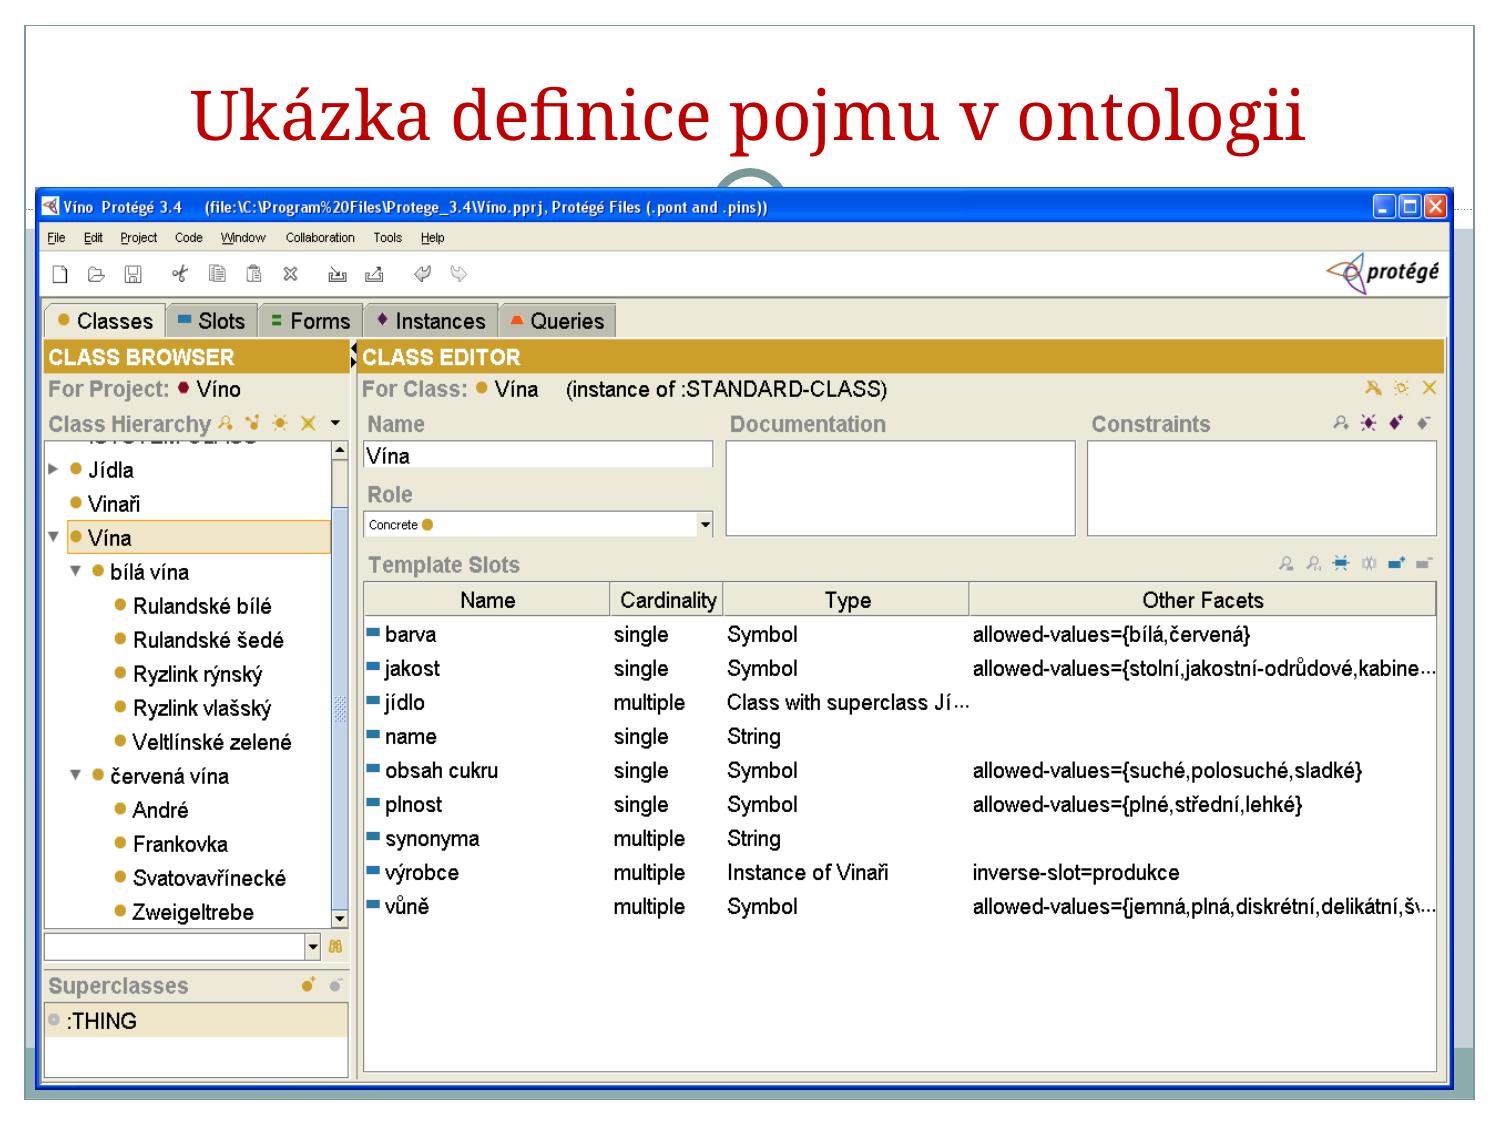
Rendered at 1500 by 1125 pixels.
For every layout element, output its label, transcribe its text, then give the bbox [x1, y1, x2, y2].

title Ukázka definice pojmu v ontologii [49, 37, 1450, 162]
text_box [35, 187, 1454, 1090]
